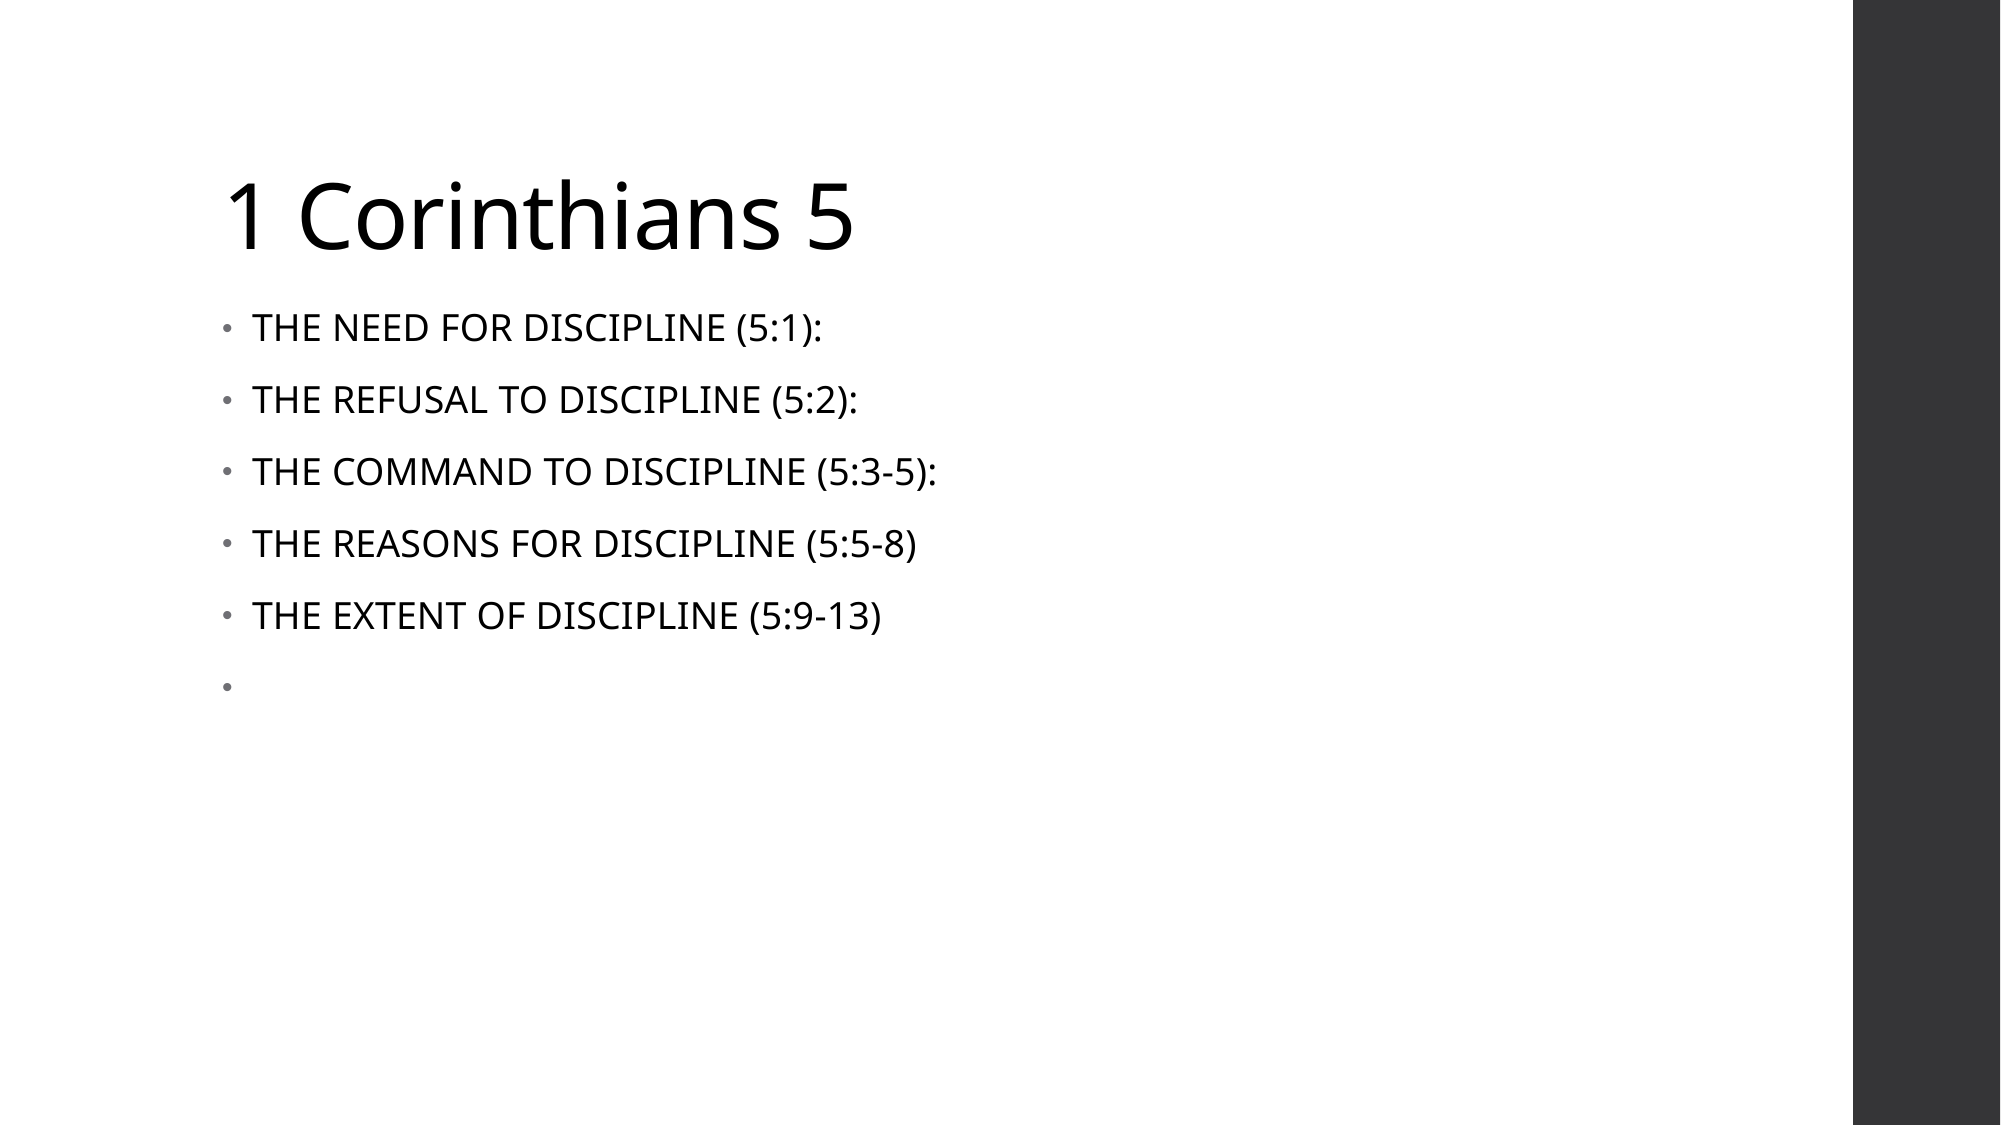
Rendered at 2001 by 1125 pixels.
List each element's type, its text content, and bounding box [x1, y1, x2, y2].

list THE NEED FOR DISCIPLINE (5:1): THE REFUSAL TO DISCIPLINE (5:2): THE COMMAND TO DISCIPLINE (5:3-5): THE REASONS FOR DISCIPLINE (5:5-8) THE EXTENT OF DISCIPLINE (5:9-13) [206, 299, 1617, 1014]
title 1 Corinthians 5 [206, 60, 1797, 278]
